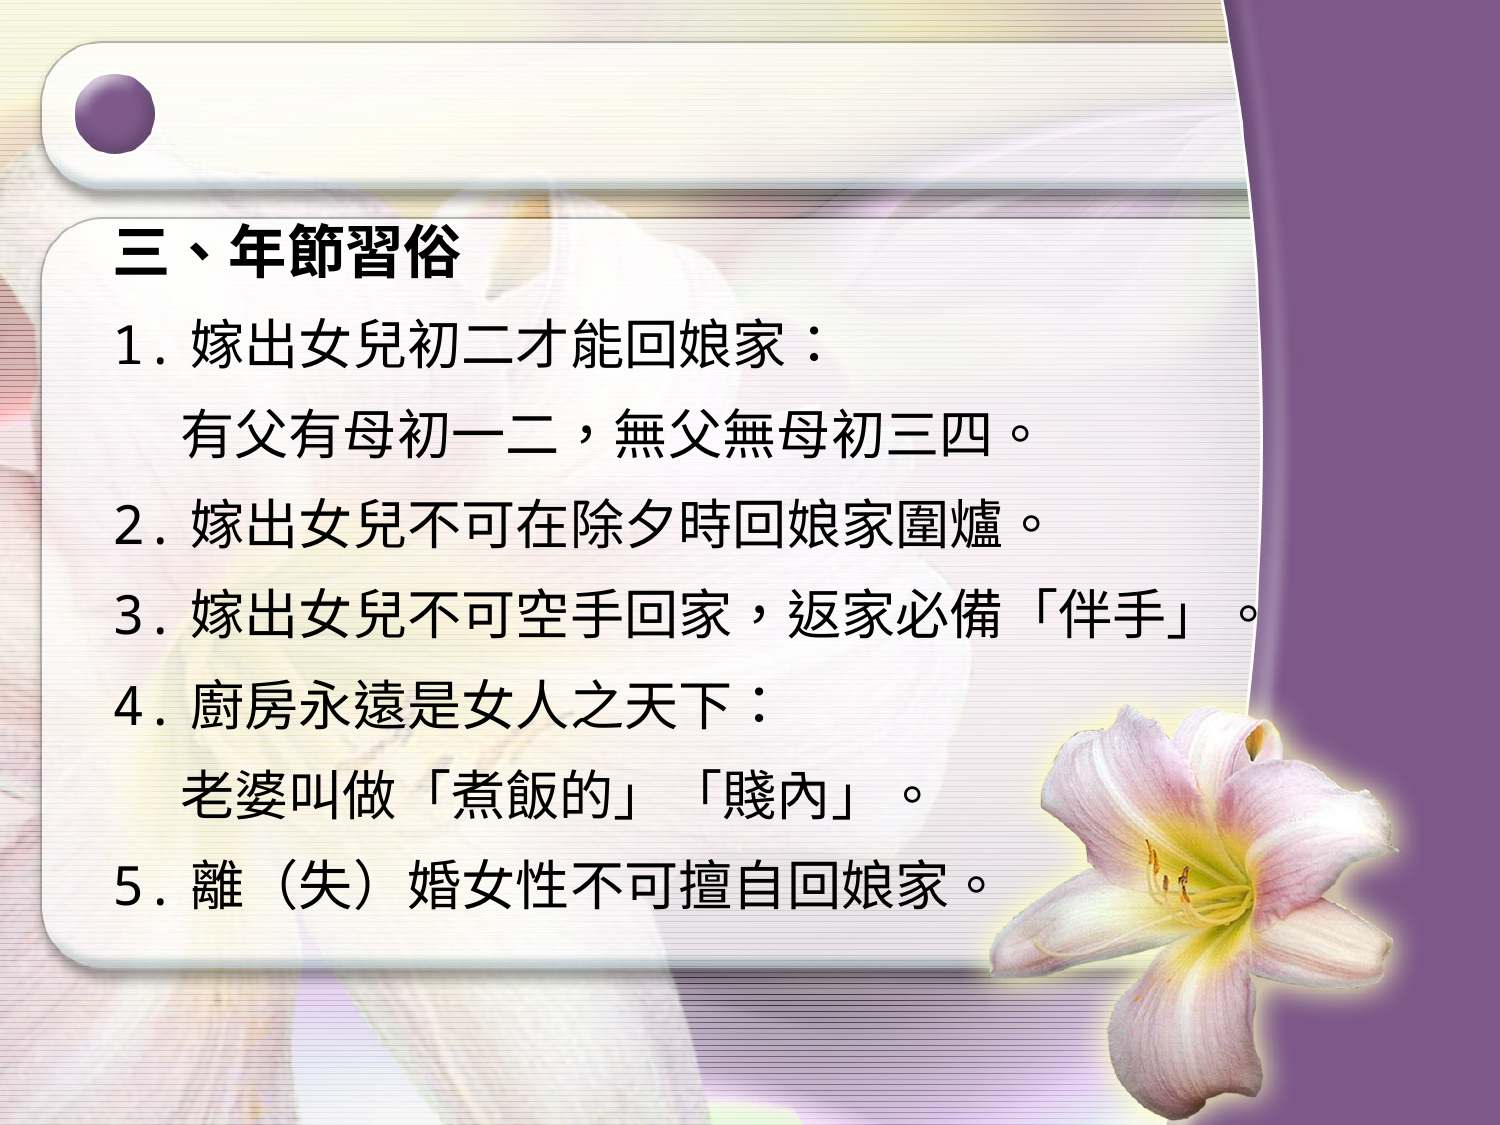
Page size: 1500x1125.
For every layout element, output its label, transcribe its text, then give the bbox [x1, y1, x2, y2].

list 三、年節習俗 1.嫁出女兒初二才能回娘家： 有父有母初一二，無父無母初三四。 2.嫁出女兒不可在除夕時回娘家圍爐。 3.嫁出女兒不可空手回家，返家必備「伴手」。 4.廚房永遠是女人之天下： 老婆叫做「煮飯的」「賤內」。 5.離（失）婚女性不可擅自回娘家。 [41, 208, 1317, 1055]
